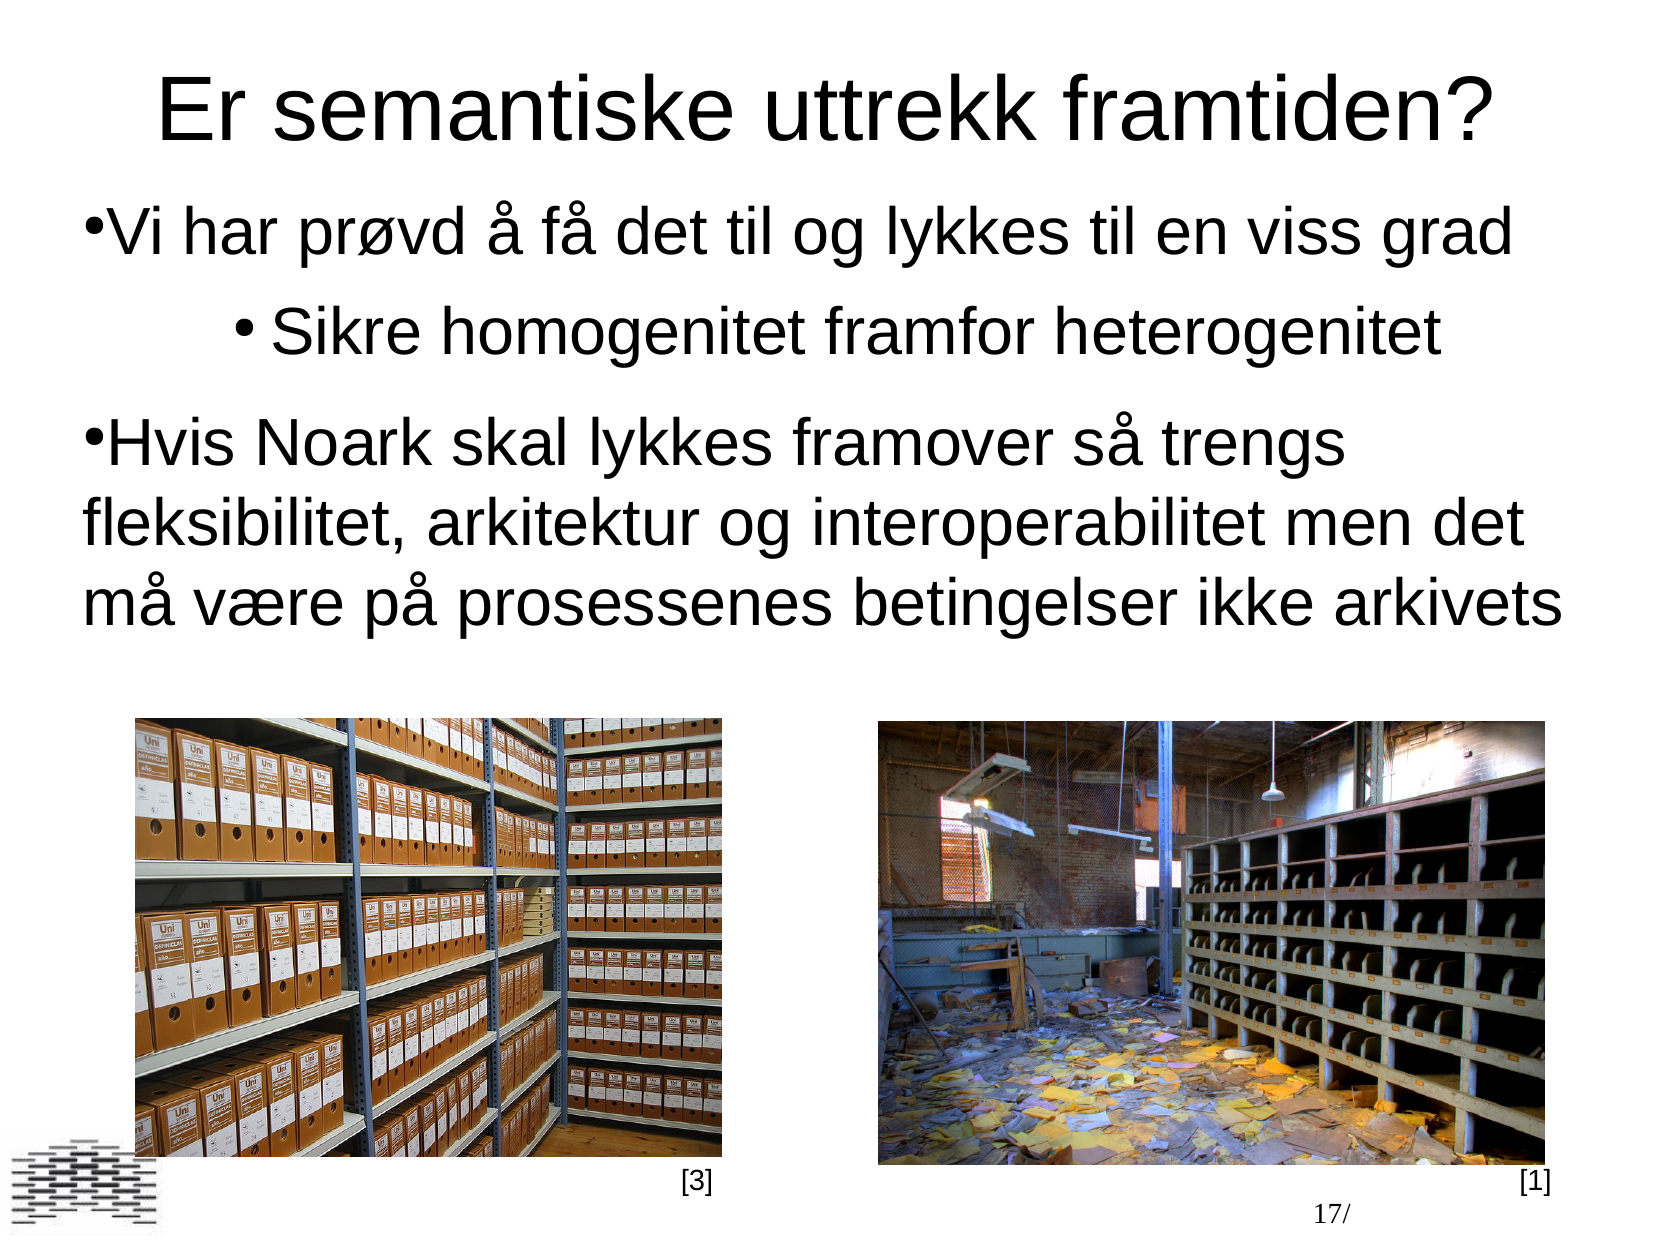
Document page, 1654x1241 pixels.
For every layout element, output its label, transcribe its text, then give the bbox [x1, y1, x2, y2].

title Er semantiske uttrekk framtiden? [82, 48, 1571, 152]
picture [878, 721, 1545, 1165]
text_box [1] [1504, 1156, 1581, 1204]
list Vi har prøvd å få det til og lykkes til en viss grad Sikre homogenitet framfor heterogenitet Hvis Noark skal lykkes framover så trengs fleksibilitet, arkitektur og interoperabilitet men det må være på prosessenes betingelser ikke arkivets [82, 187, 1571, 1138]
picture [135, 718, 722, 1157]
text_box [3] [666, 1156, 742, 1204]
